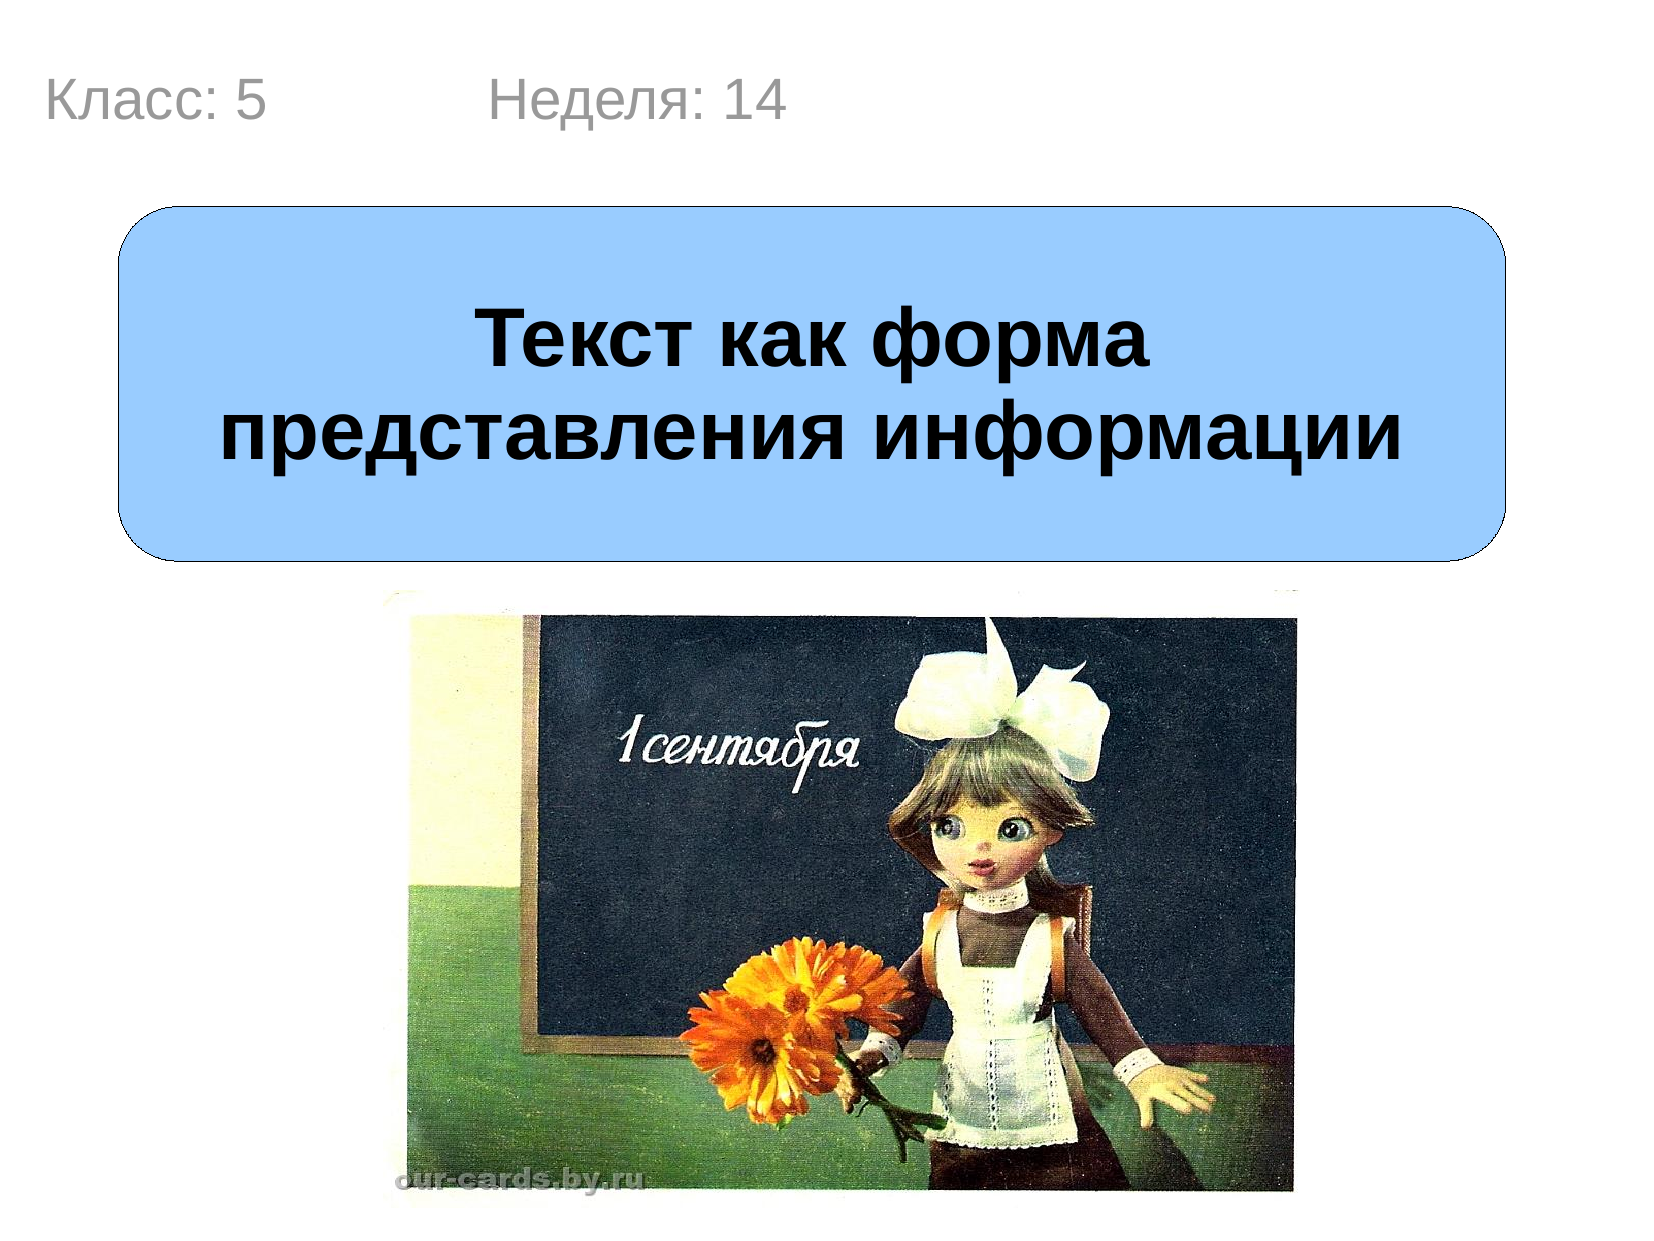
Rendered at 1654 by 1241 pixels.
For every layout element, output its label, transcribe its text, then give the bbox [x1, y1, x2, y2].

picture [383, 590, 1300, 1208]
text_box Класс: 5 Неделя: 14 [29, 59, 975, 139]
text_box Текст как форма представления информации [118, 206, 1506, 562]
